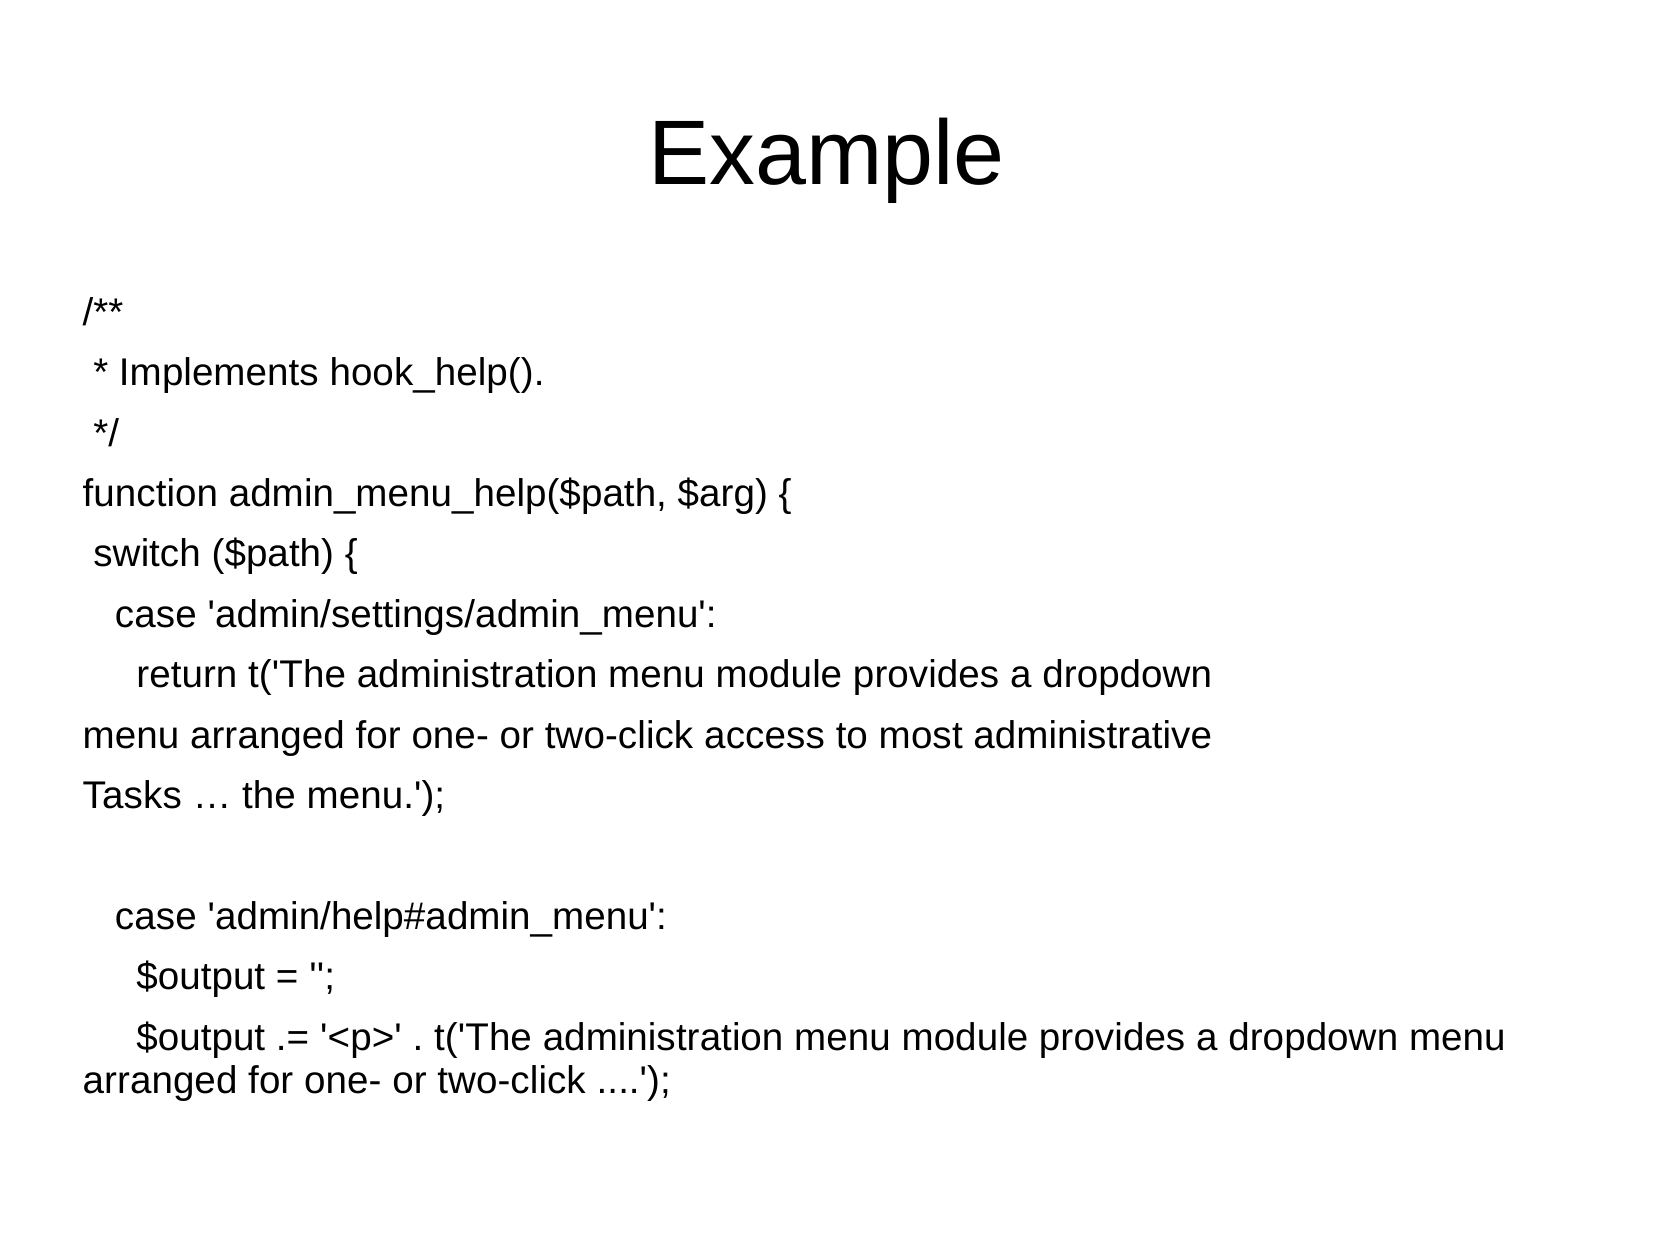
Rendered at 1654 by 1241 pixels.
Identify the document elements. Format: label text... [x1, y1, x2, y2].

list /** * Implements hook_help(). */ function admin_menu_help($path, $arg) { switch ($path) { case 'admin/settings/admin_menu': return t('The administration menu module provides a dropdown menu arranged for one- or two-click access to most administrative Tasks … the menu.'); case 'admin/help#admin_menu': $output = ''; $output .= '<p>' . t('The administration menu module provides a dropdown menu arranged for one- or two-click ....'); [82, 290, 1571, 1109]
title Example [82, 49, 1571, 257]
